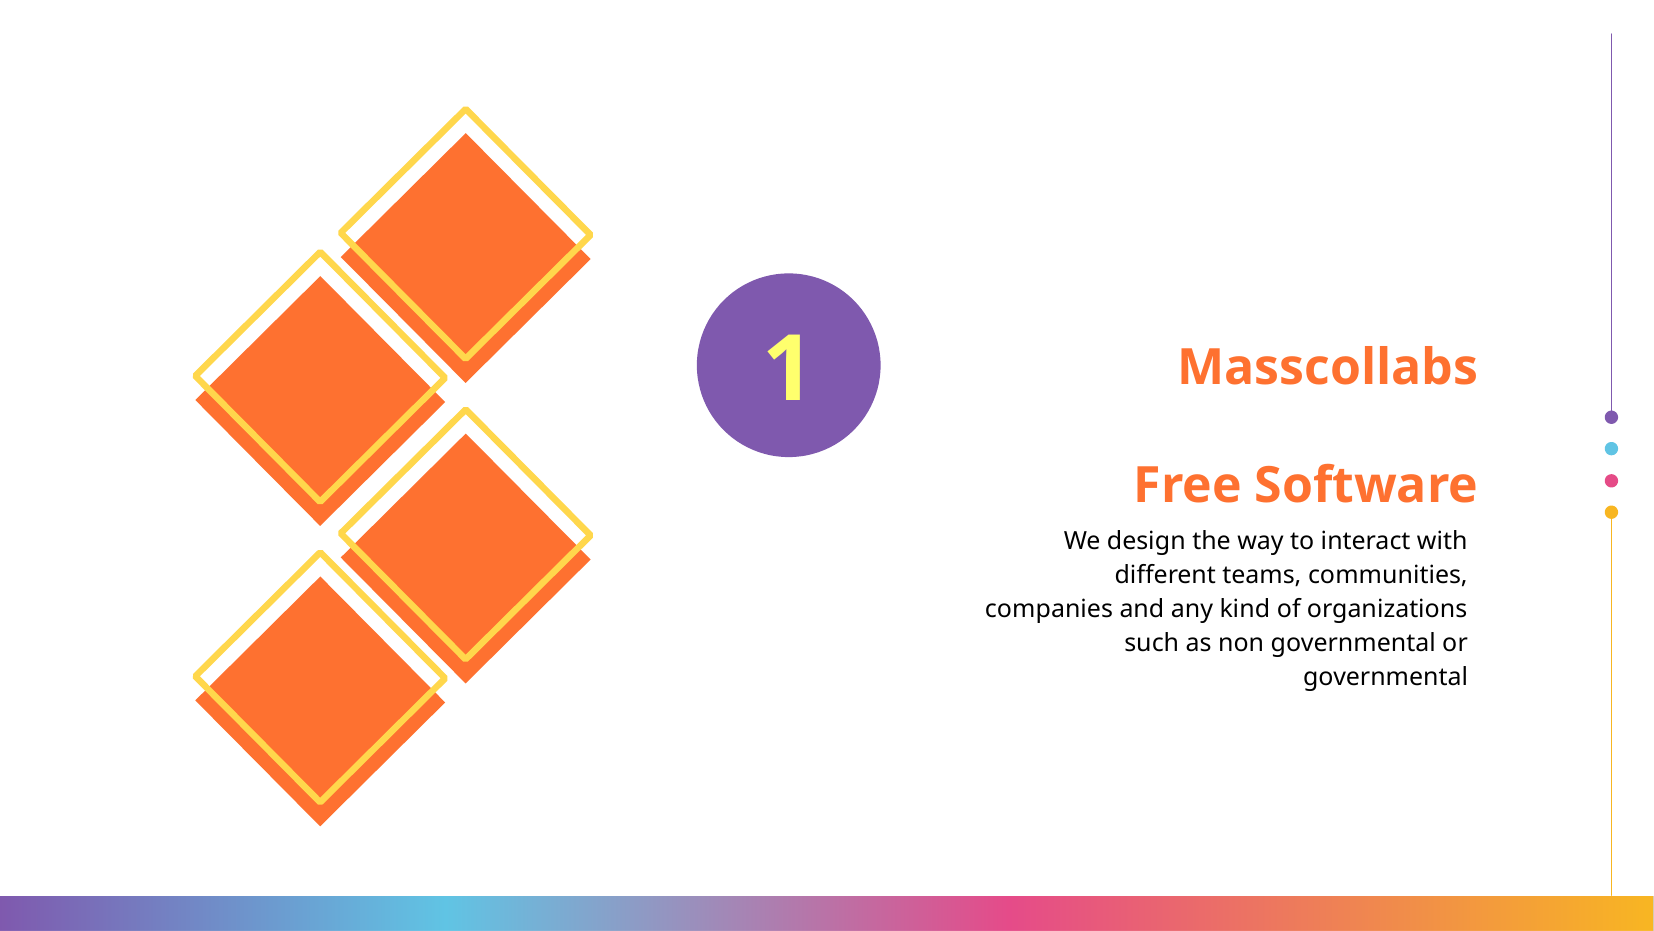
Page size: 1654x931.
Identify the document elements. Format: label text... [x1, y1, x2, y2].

title We design the way to interact with different teams, communities, companies and any kind of organizations such as non governmental or governmental [982, 519, 1469, 696]
title Masscollabs [840, 280, 1479, 451]
title Free Software [1041, 417, 1479, 549]
picture [0, 896, 1654, 931]
text_box 1 [696, 273, 840, 458]
